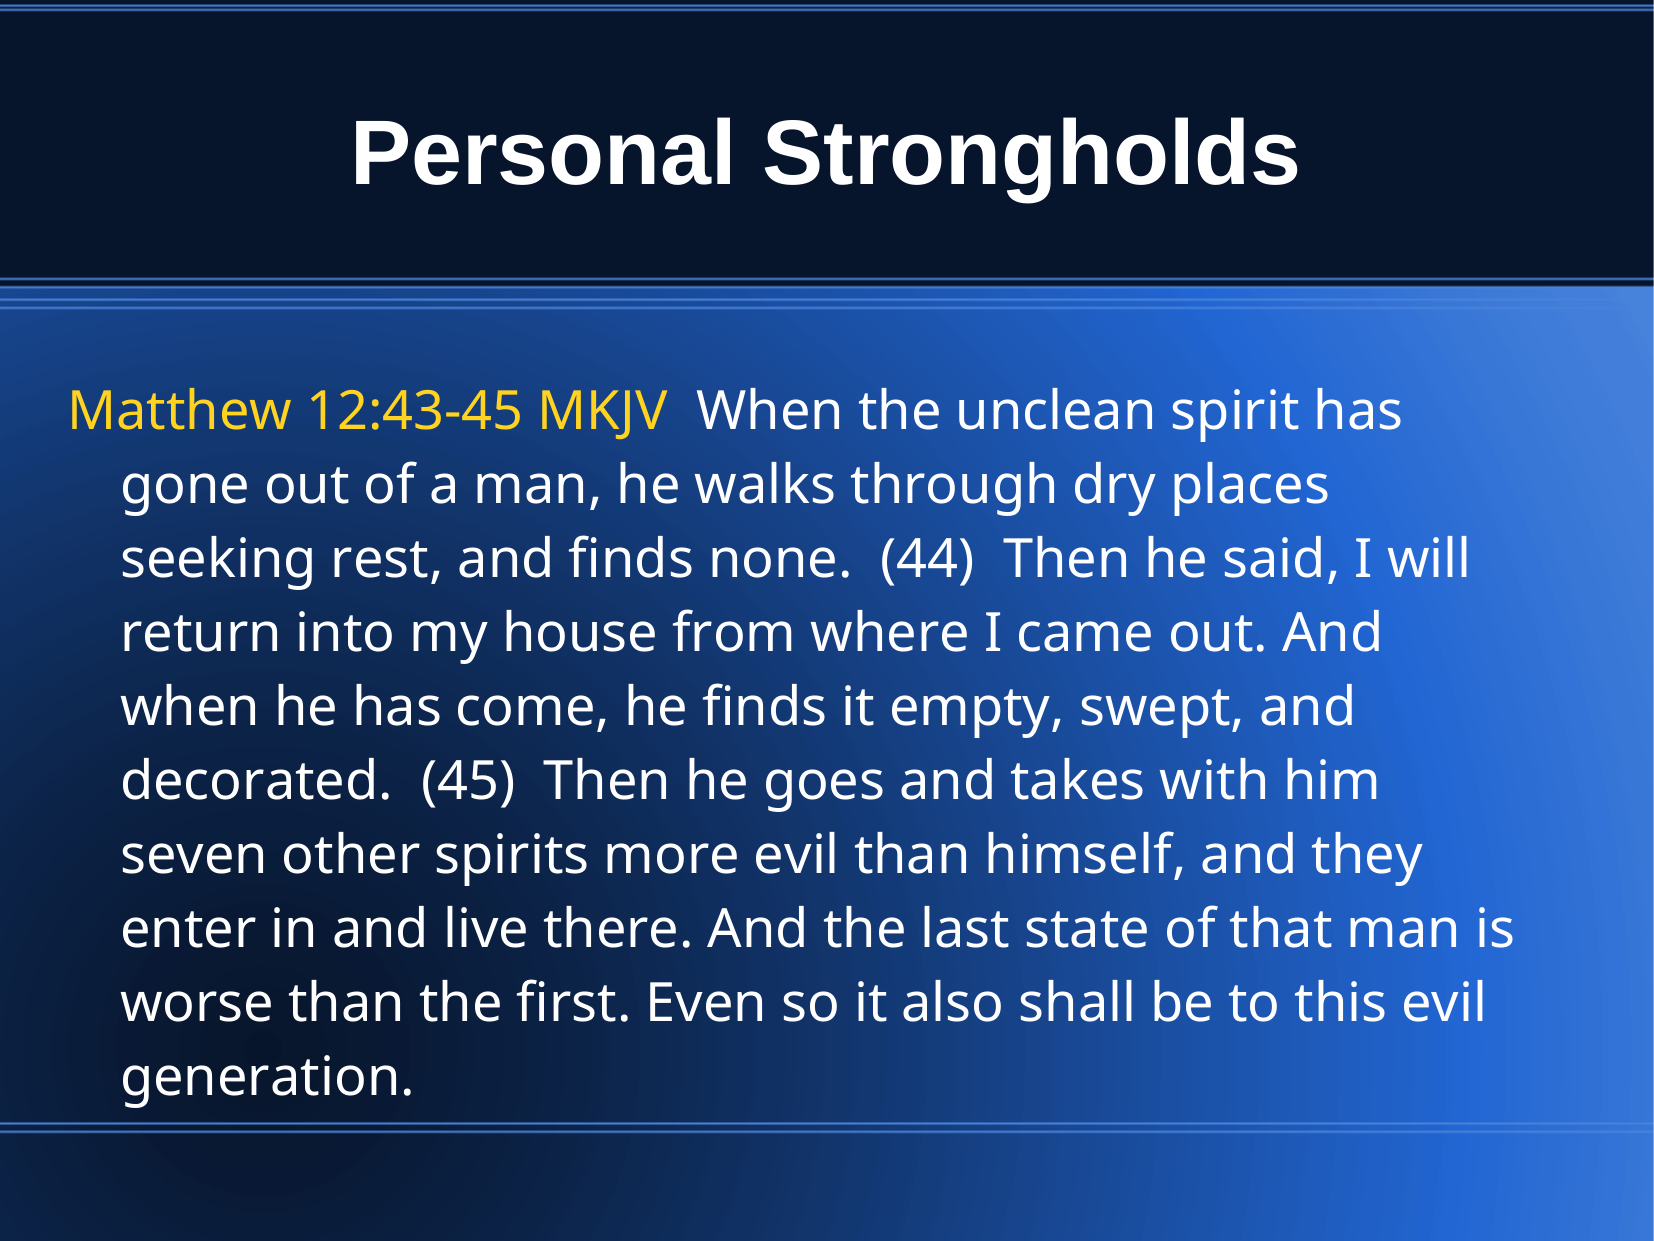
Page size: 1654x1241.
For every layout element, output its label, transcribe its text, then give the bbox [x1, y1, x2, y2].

title Personal Strongholds [82, 56, 1571, 250]
picture [0, 0, 1654, 1241]
list Matthew 12:43-45 MKJV When the unclean spirit has gone out of a man, he walks through dry places seeking rest, and finds none. (44) Then he said, I will return into my house from where I came out. And when he has come, he finds it empty, swept, and decorated. (45) Then he goes and takes with him seven other spirits more evil than himself, and they enter in and live there. And the last state of that man is worse than the first. Even so it also shall be to this evil generation. [49, 371, 1538, 1088]
